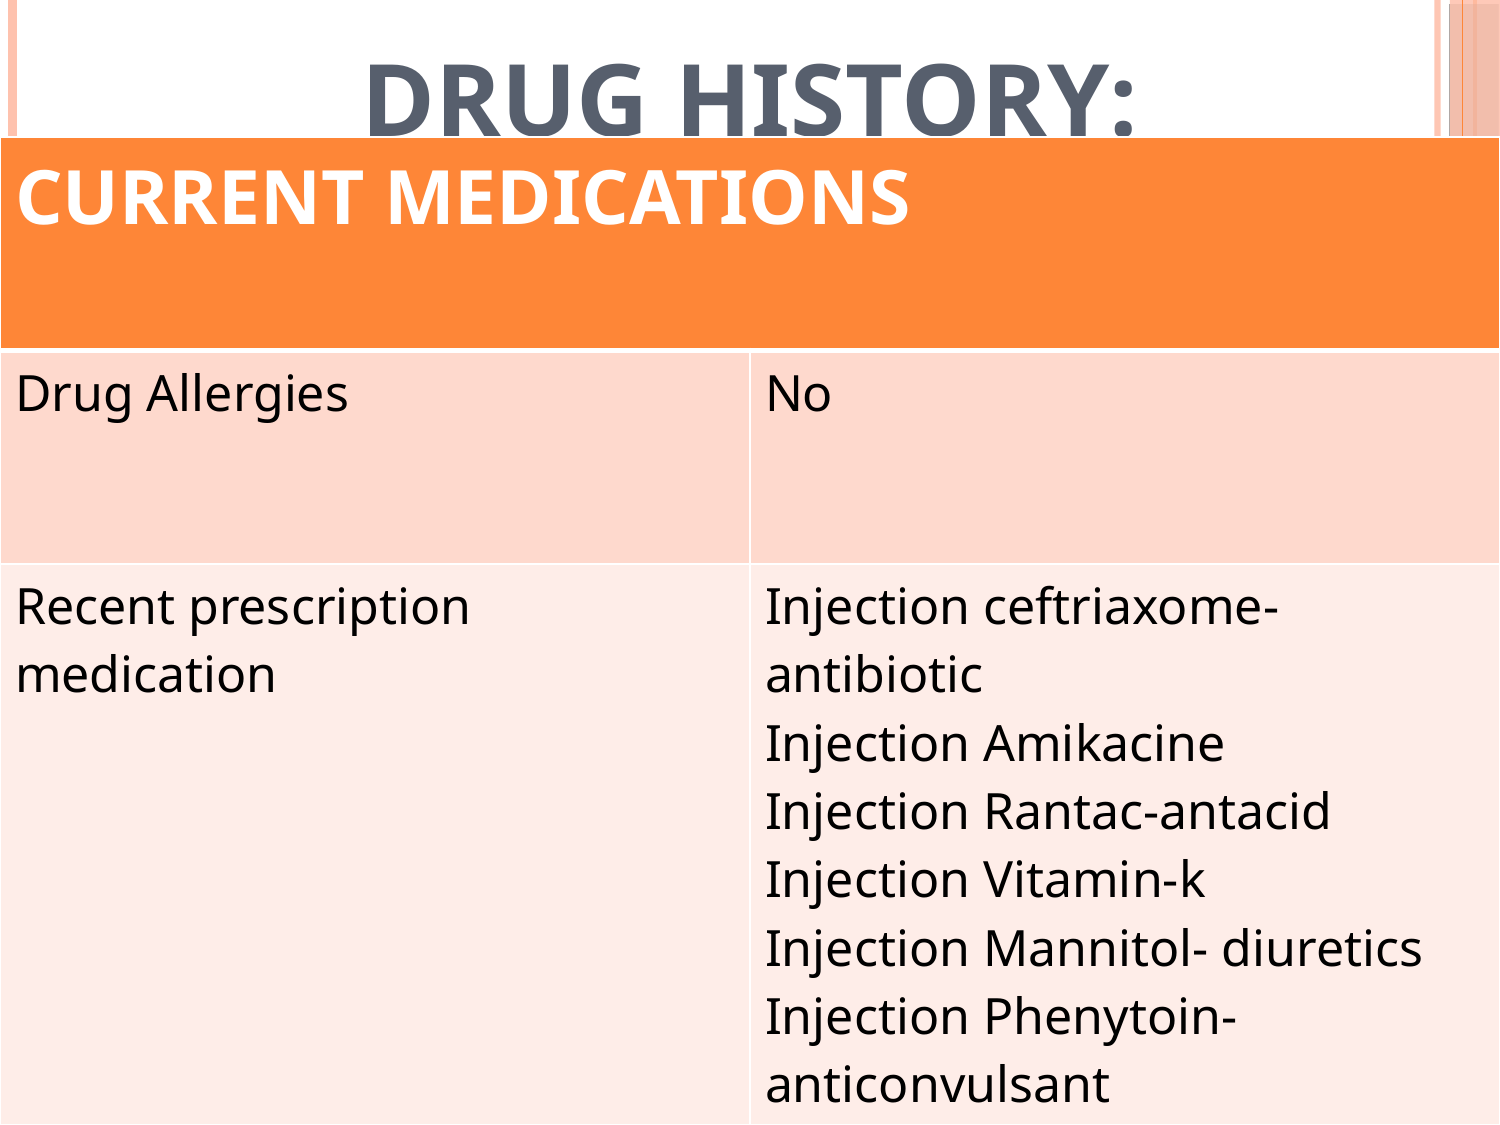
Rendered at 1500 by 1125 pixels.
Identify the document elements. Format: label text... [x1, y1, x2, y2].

title DRUG HISTORY: [0, 0, 1500, 136]
table_header CURRENT MEDICATIONS [1, 138, 1499, 348]
table_cell Injection ceftriaxome- antibiotic Injection Amikacine Injection Rantac-antacid Injection Vitamin-k Injection Mannitol- diuretics Injection Phenytoin- anticonvulsant [751, 565, 1499, 1124]
table_cell Recent prescription medication [1, 565, 749, 1124]
table_cell No [751, 353, 1499, 563]
table_cell Drug Allergies [1, 353, 749, 563]
